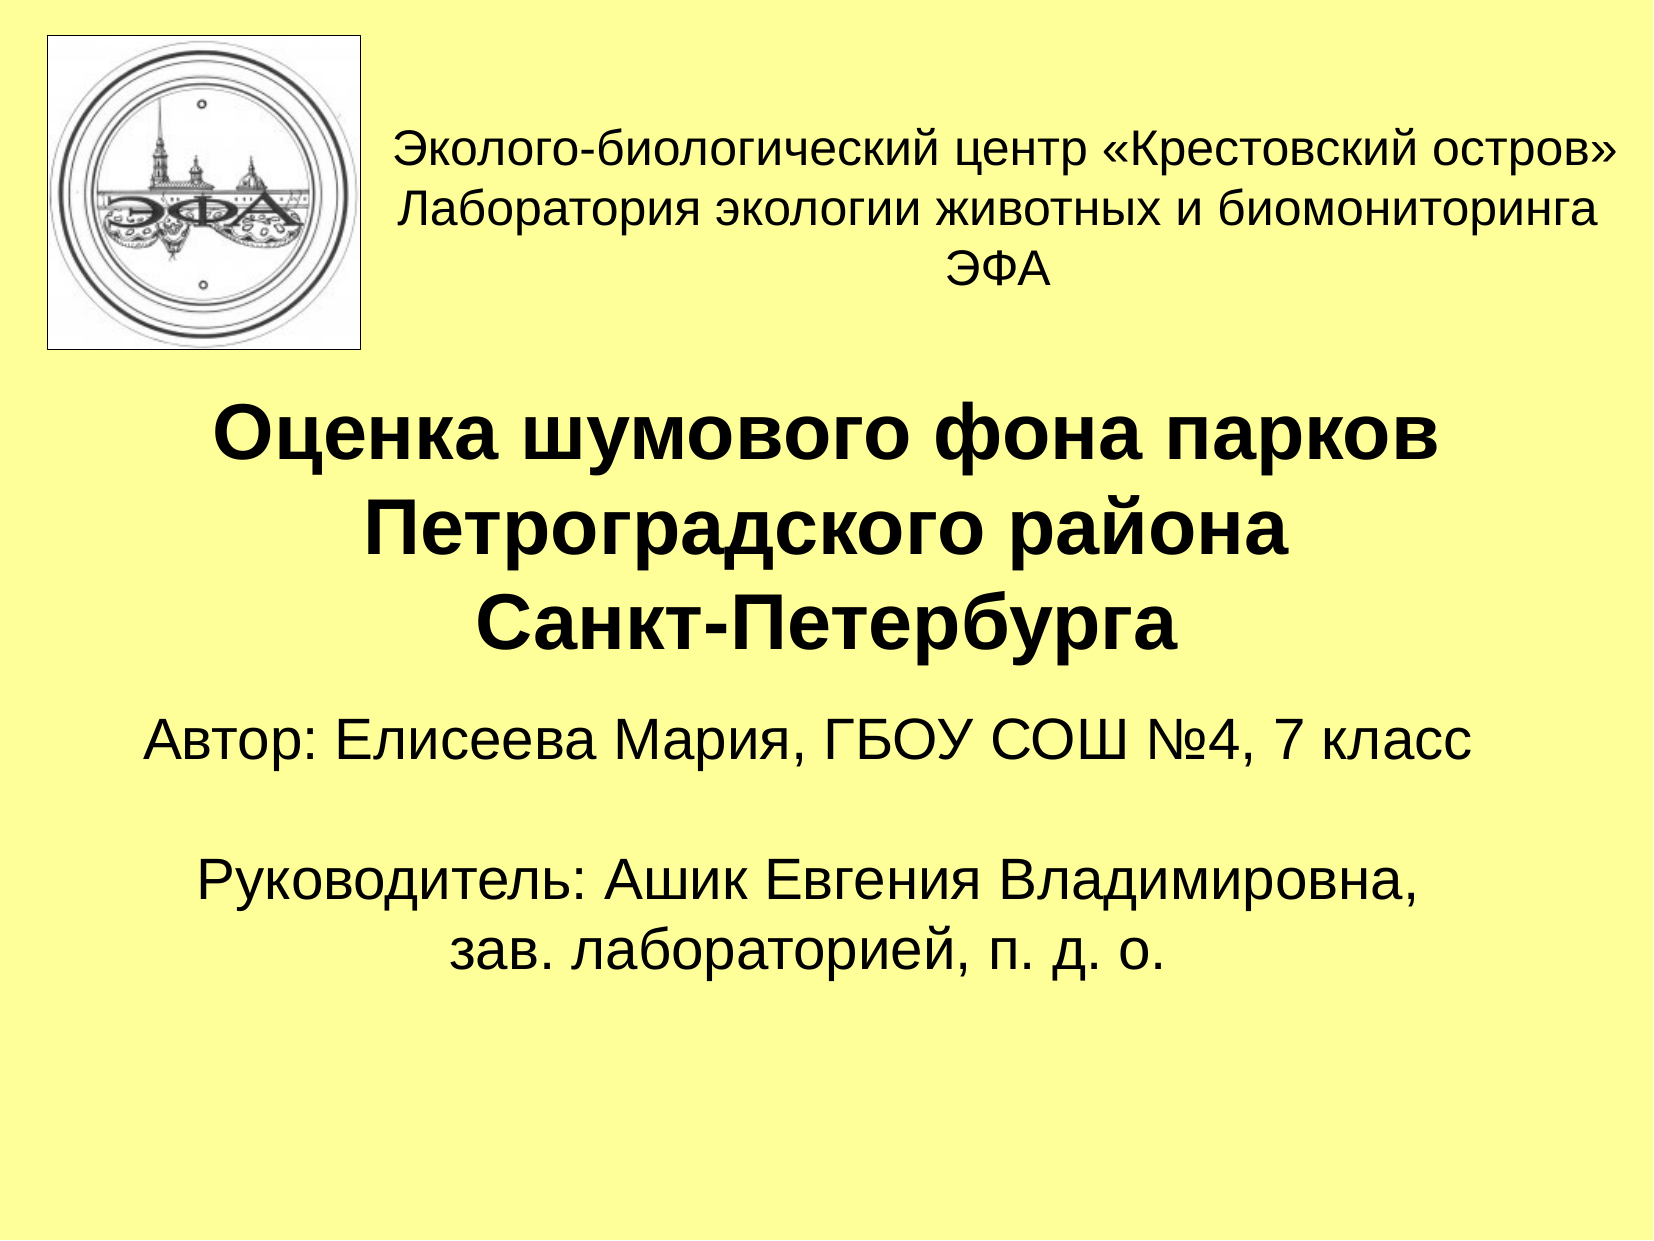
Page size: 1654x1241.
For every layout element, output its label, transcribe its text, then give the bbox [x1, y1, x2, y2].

text_box Оценка шумового фона парков Петроградского района Санкт-Петербурга [41, 385, 827, 522]
text_box Эколого-биологический центр «Крестовский остров» Лаборатория экологии животных и биомониторинга ЭФА [361, 107, 1648, 331]
picture [47, 35, 360, 350]
text_box Автор: Елисеева Мария, ГБОУ СОШ №4, 7 класс Руководитель: Ашик Евгения Владимировна, зав. лабораторией, п. д. о. [142, 649, 809, 841]
